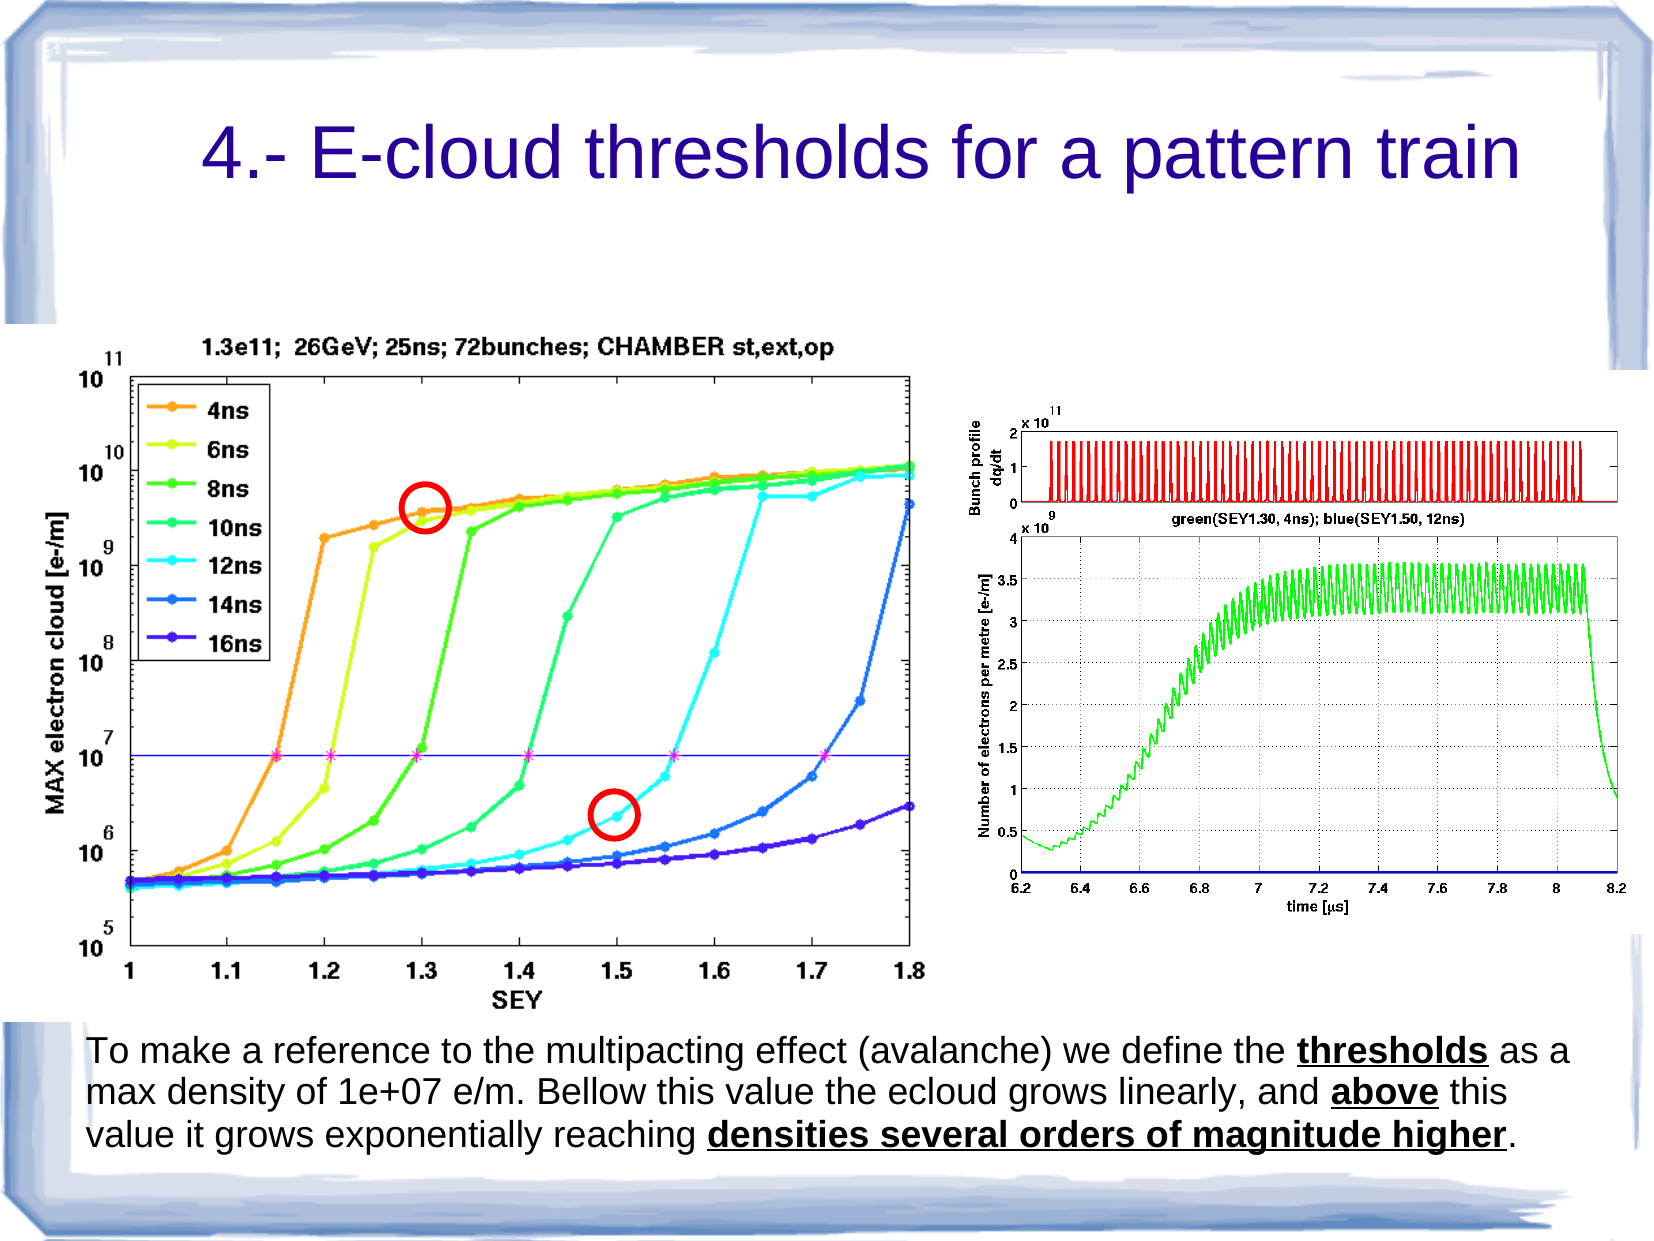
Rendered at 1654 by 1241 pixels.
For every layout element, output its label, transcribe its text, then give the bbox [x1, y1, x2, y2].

text_box To make a reference to the multipacting effect (avalanche) we define the thresholds as a max density of 1e+07 e/m. Bellow this value the ecloud grows linearly, and above this value it grows exponentially reaching densities several orders of magnitude higher. [70, 1021, 1595, 1163]
picture [0, 0, 1654, 1241]
title 4.- E-cloud thresholds for a pattern train [82, 49, 1571, 257]
